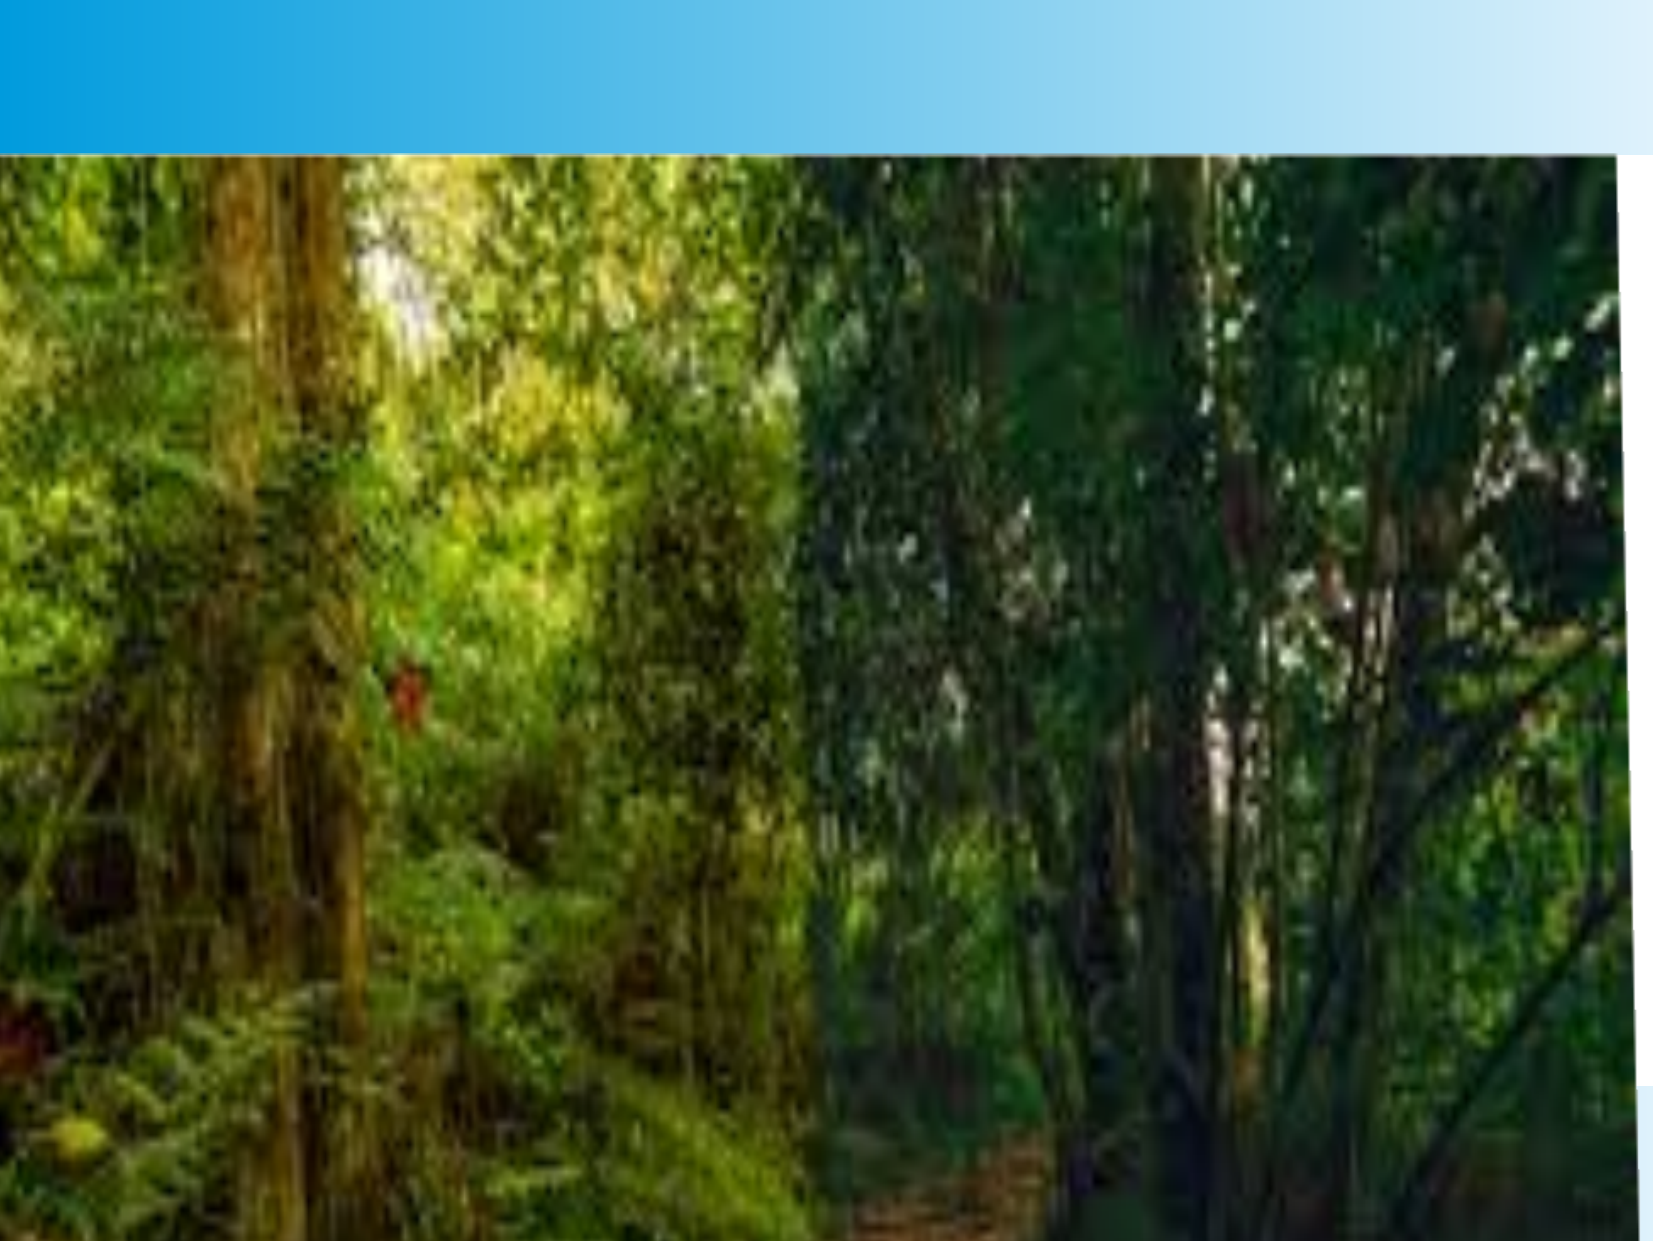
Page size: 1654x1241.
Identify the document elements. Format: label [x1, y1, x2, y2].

picture [0, 154, 1641, 1241]
